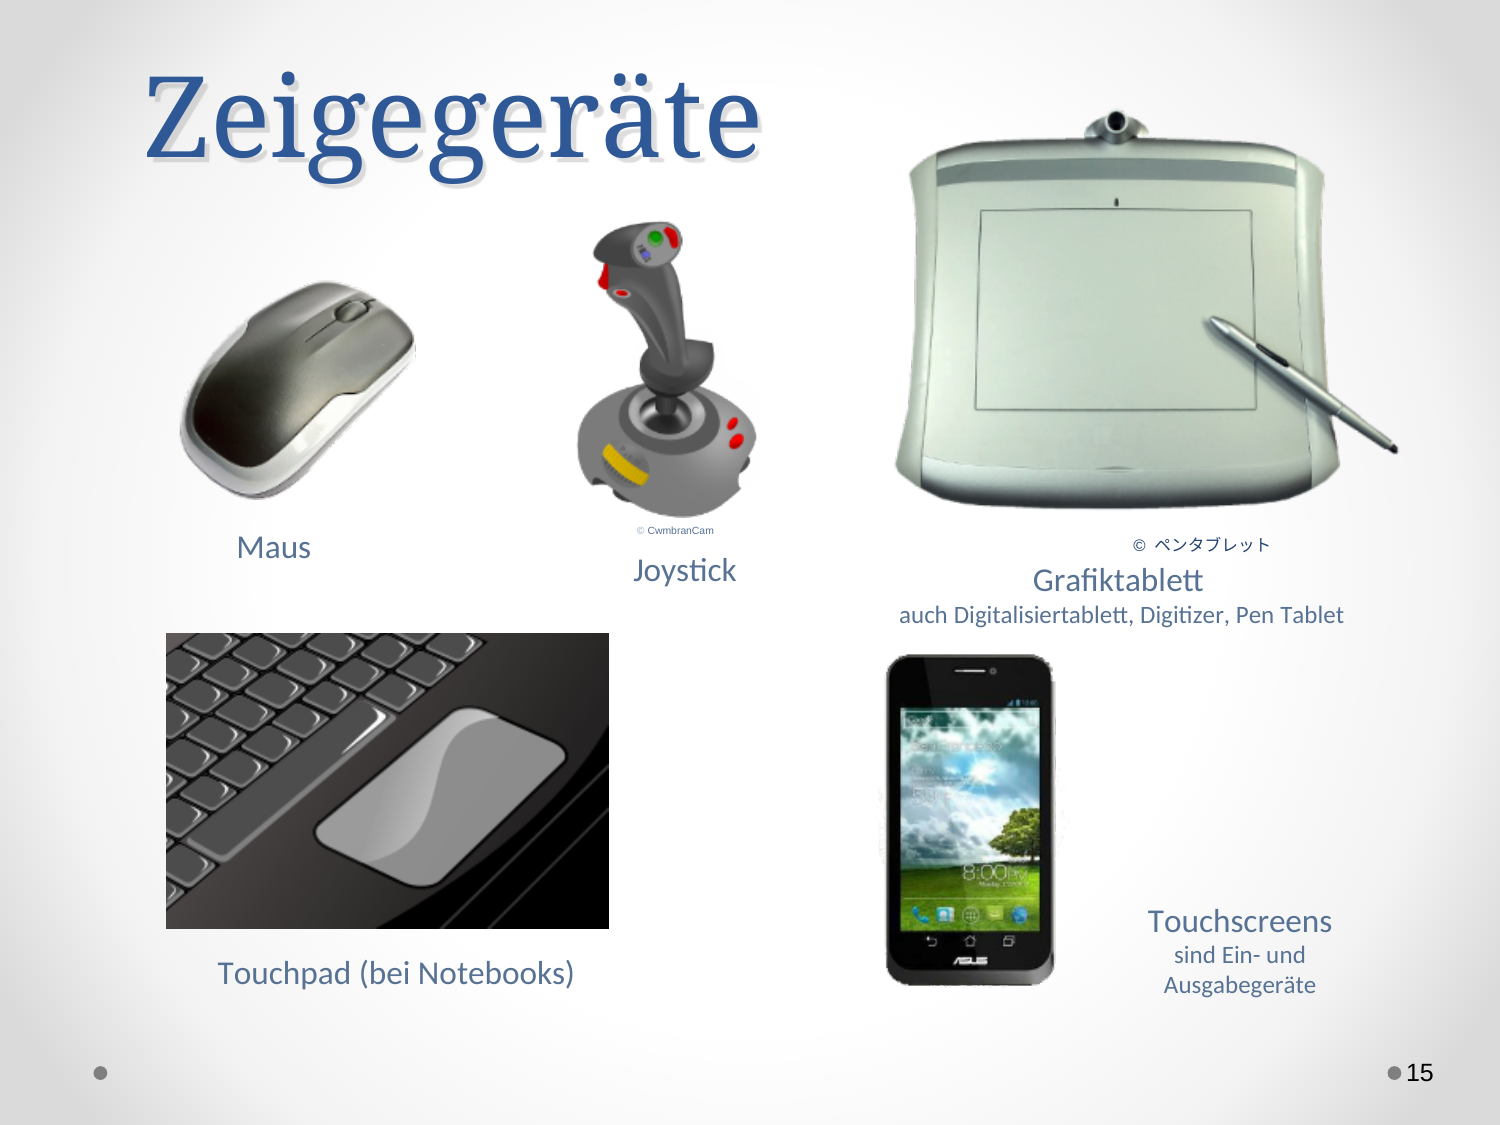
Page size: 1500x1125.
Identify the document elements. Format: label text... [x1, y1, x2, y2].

text_box <Nummer> [1401, 1042, 1494, 1103]
text_box Joystick [597, 540, 773, 597]
text_box © CwmbranCam [622, 517, 730, 545]
text_box Touchpad (bei Notebooks)‏ [196, 943, 597, 999]
title Zeigegeräte [75, 51, 833, 188]
picture [0, 0, 1500, 1125]
text_box © ペンタブレット [1118, 528, 1287, 563]
text_box Grafiktablett auch Digitalisiertablett, Digitizer, Pen Tablet [832, 550, 1412, 637]
text_box Maus [186, 517, 362, 574]
text_box Touchscreens sind Ein- und Ausgabegeräte [1080, 891, 1400, 1007]
